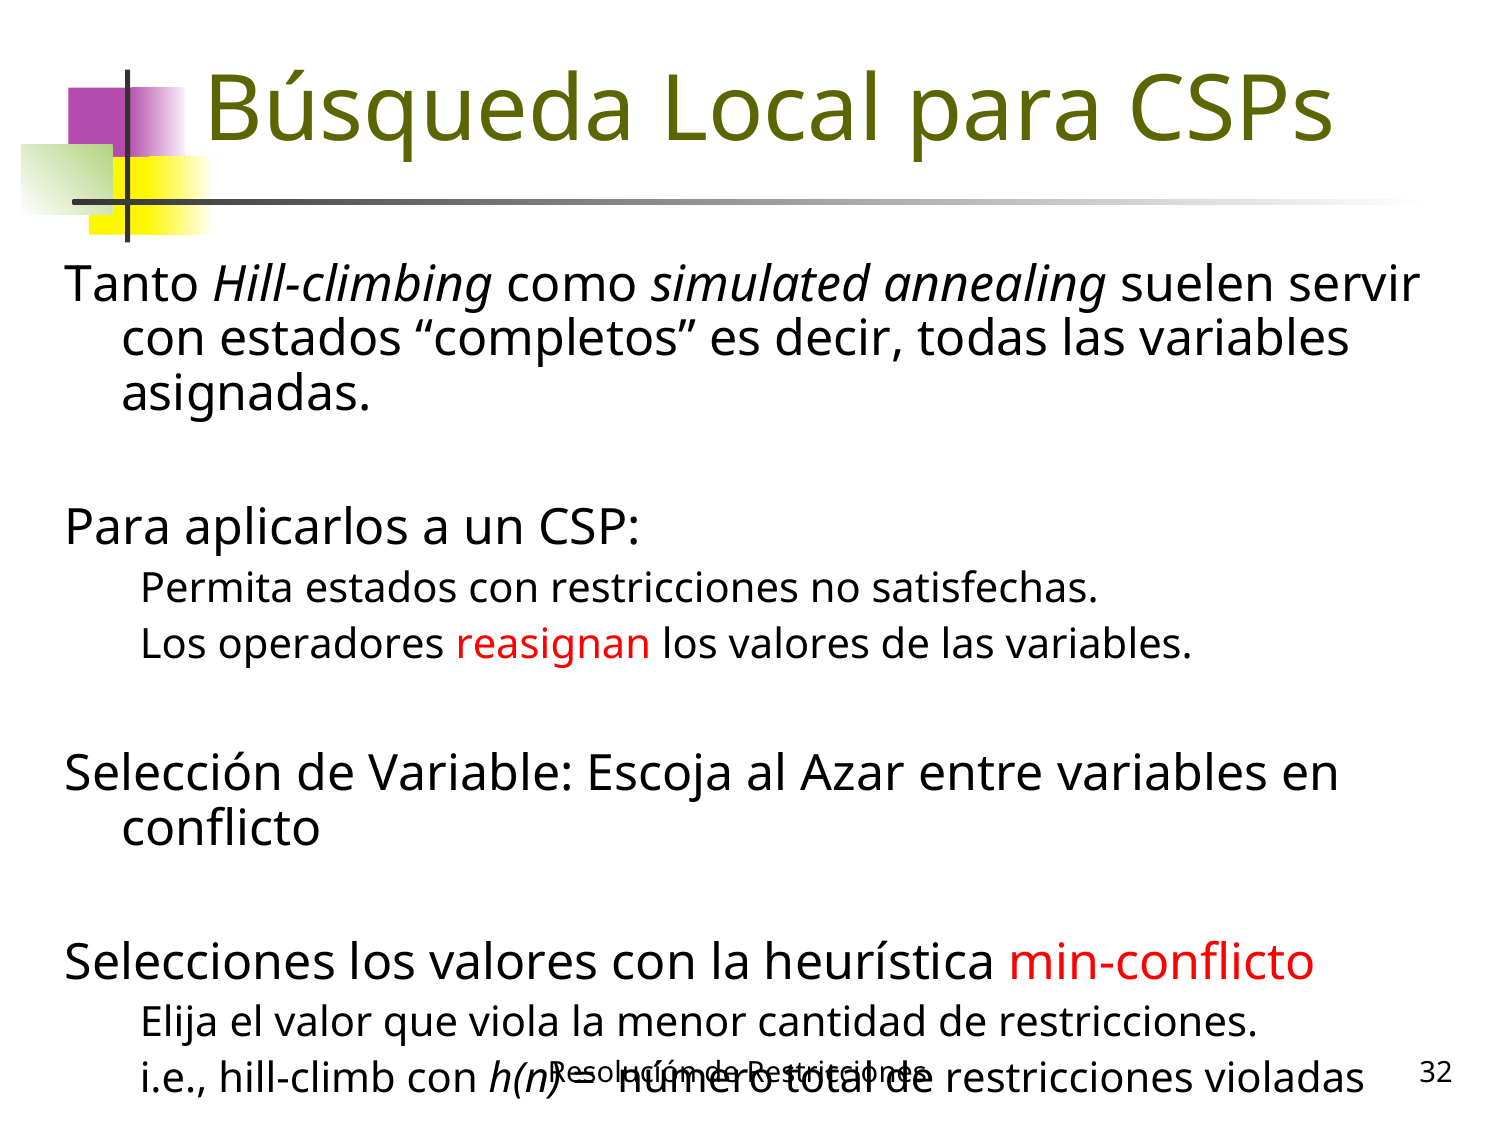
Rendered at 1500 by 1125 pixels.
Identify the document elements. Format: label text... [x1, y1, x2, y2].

list Tanto Hill-climbing como simulated annealing suelen servir con estados “completos” es decir, todas las variables asignadas. Para aplicarlos a un CSP: Permita estados con restricciones no satisfechas. Los operadores reasignan los valores de las variables. Selección de Variable: Escoja al Azar entre variables en conflicto Selecciones los valores con la heurística min-conflicto Elija el valor que viola la menor cantidad de restricciones. i.e., hill-climb con h(n) = número total de restricciones violadas [50, 249, 1469, 1053]
title Búsqueda Local para CSPs [188, 35, 1468, 175]
